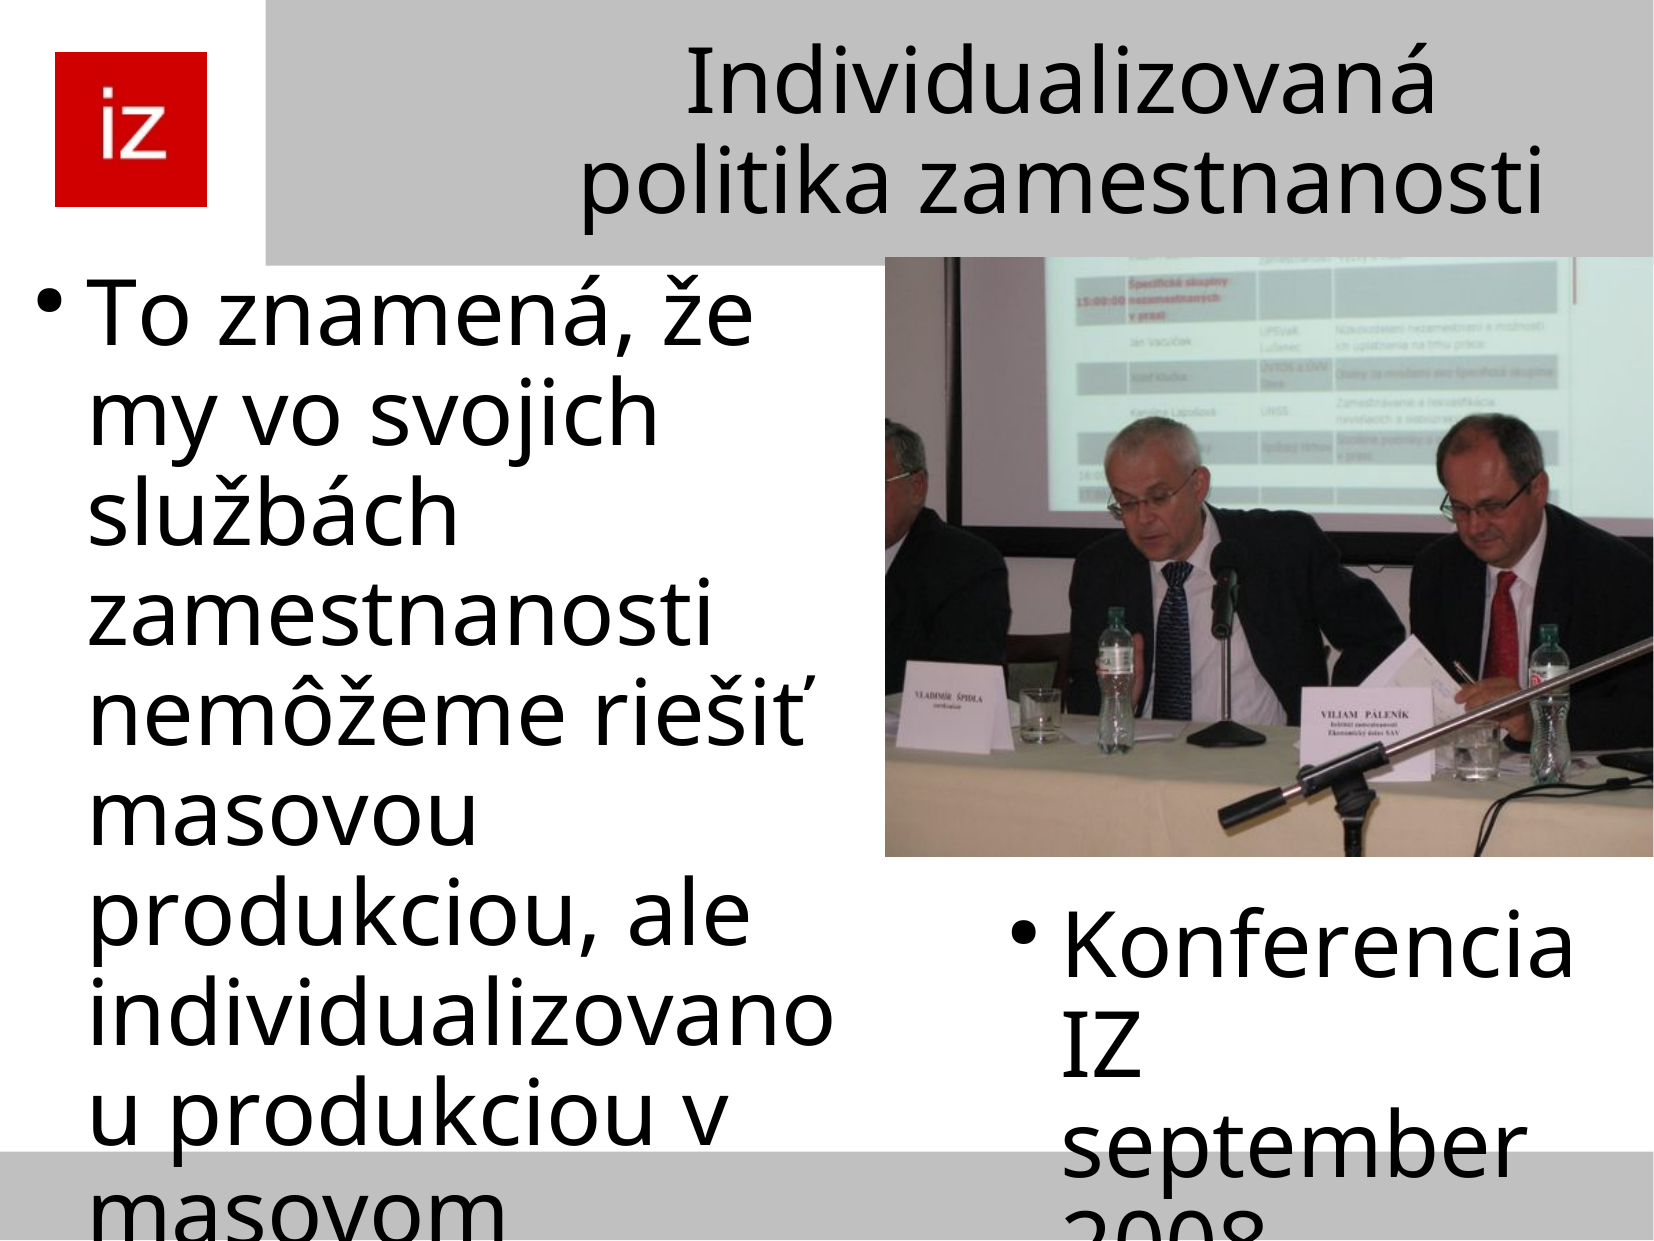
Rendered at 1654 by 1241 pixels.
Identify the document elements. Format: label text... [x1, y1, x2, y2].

picture [885, 257, 1654, 857]
list Konferencia IZ september 2008 [935, 897, 1625, 1241]
title Individualizovaná politika zamestnanosti [561, 29, 1565, 237]
picture [55, 52, 207, 207]
list To znamená, že my vo svojich službách zamestnanosti nemôžeme riešiť masovou produkciou, ale individualizovanou produkciou v masovom rozsahu [0, 265, 857, 1097]
